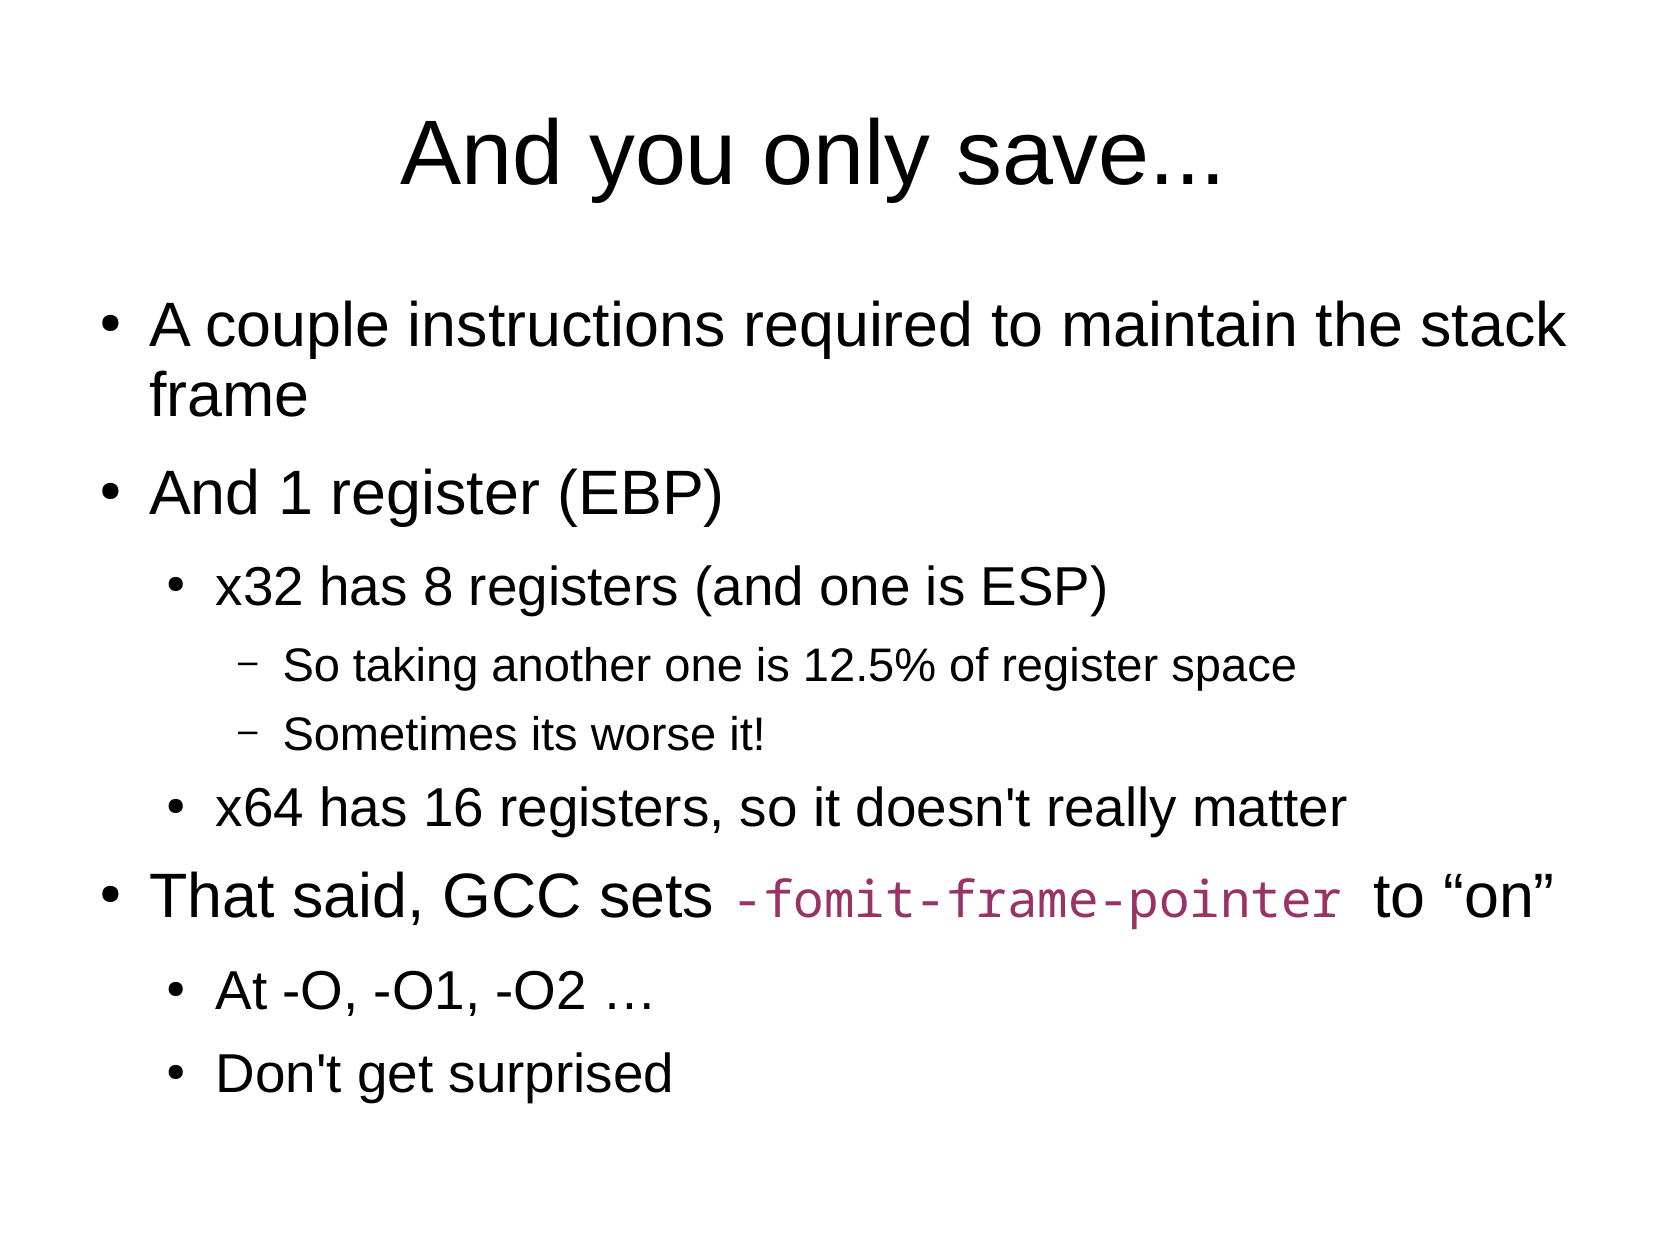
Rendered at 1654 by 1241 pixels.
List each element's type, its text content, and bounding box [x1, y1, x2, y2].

list A couple instructions required to maintain the stack frame And 1 register (EBP) x32 has 8 registers (and one is ESP) So taking another one is 12.5% of register space Sometimes its worse it! x64 has 16 registers, so it doesn't really matter That said, GCC sets -fomit-frame-pointer to “on” At -O, -O1, -O2 … Don't get surprised [82, 290, 1571, 1126]
title And you only save... [82, 49, 1571, 257]
